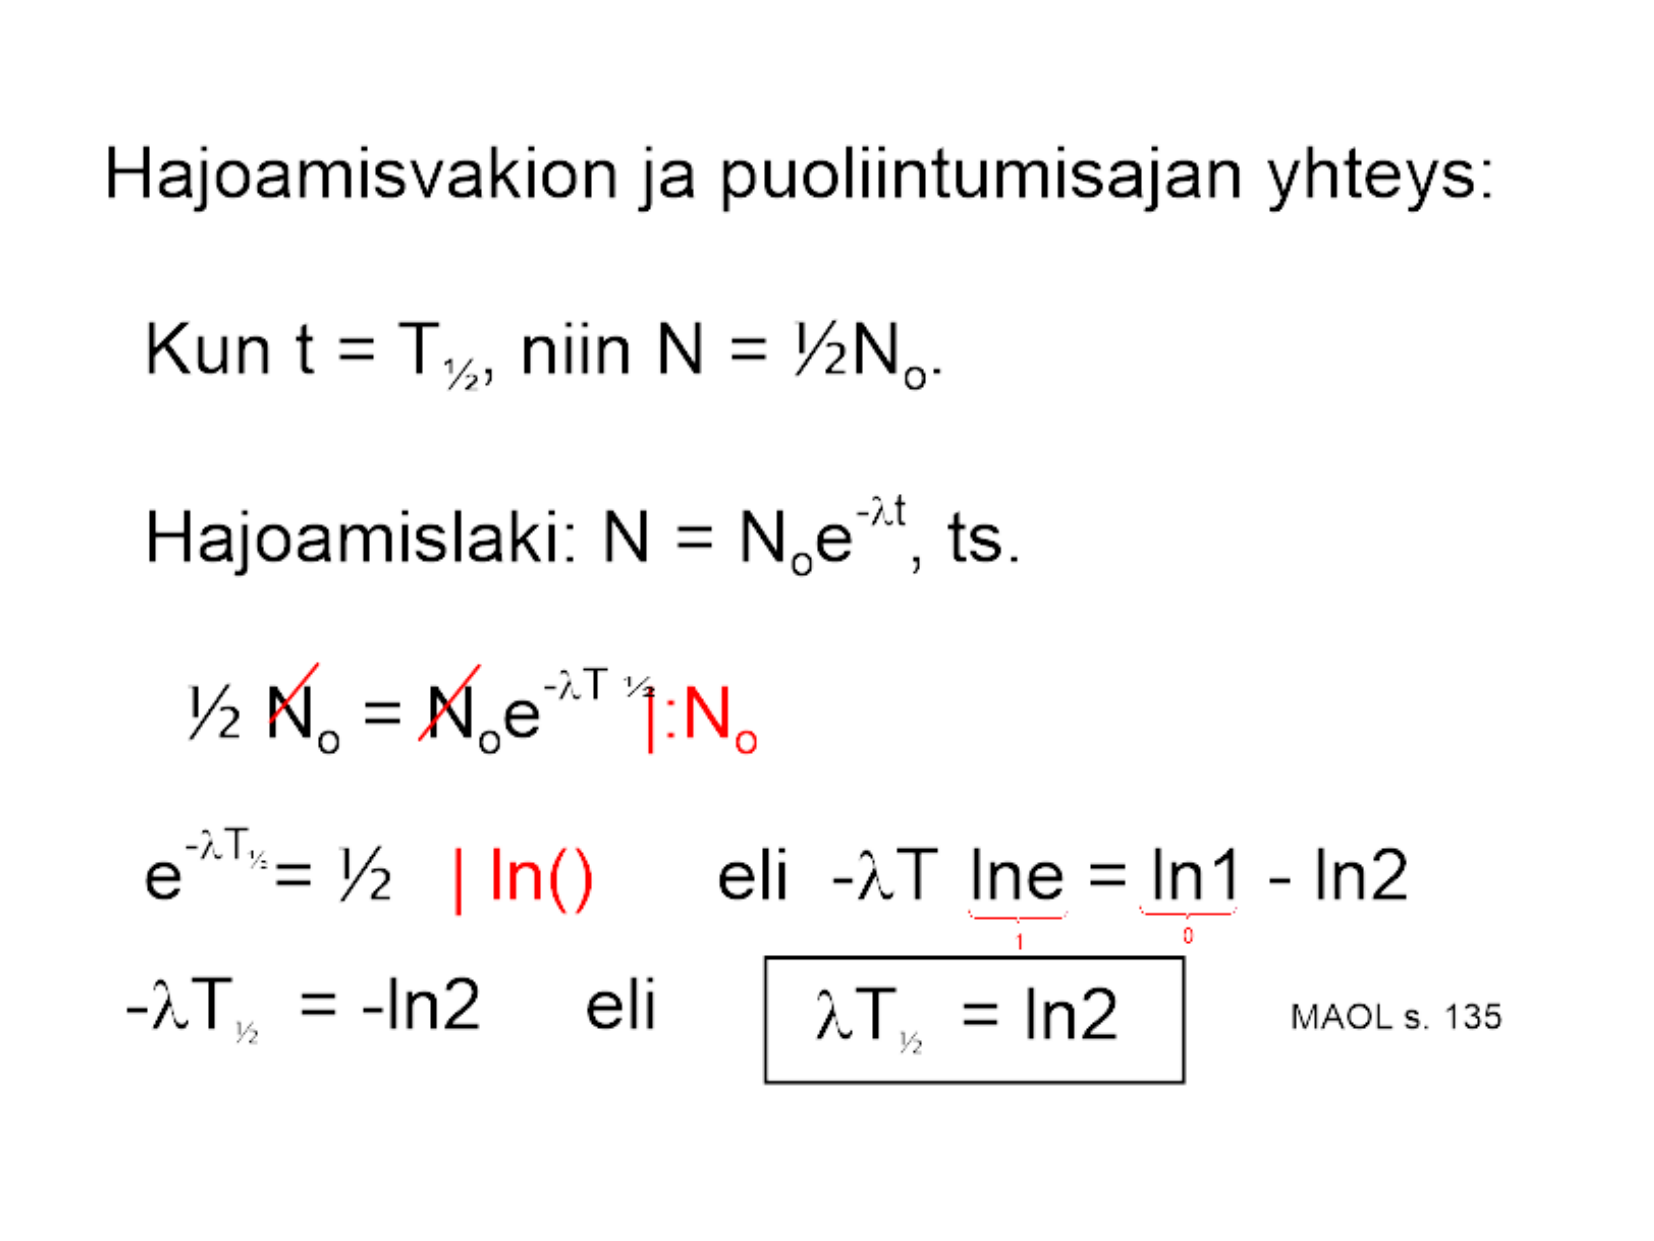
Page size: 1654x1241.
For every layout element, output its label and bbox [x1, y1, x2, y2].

picture [65, 83, 1595, 1111]
